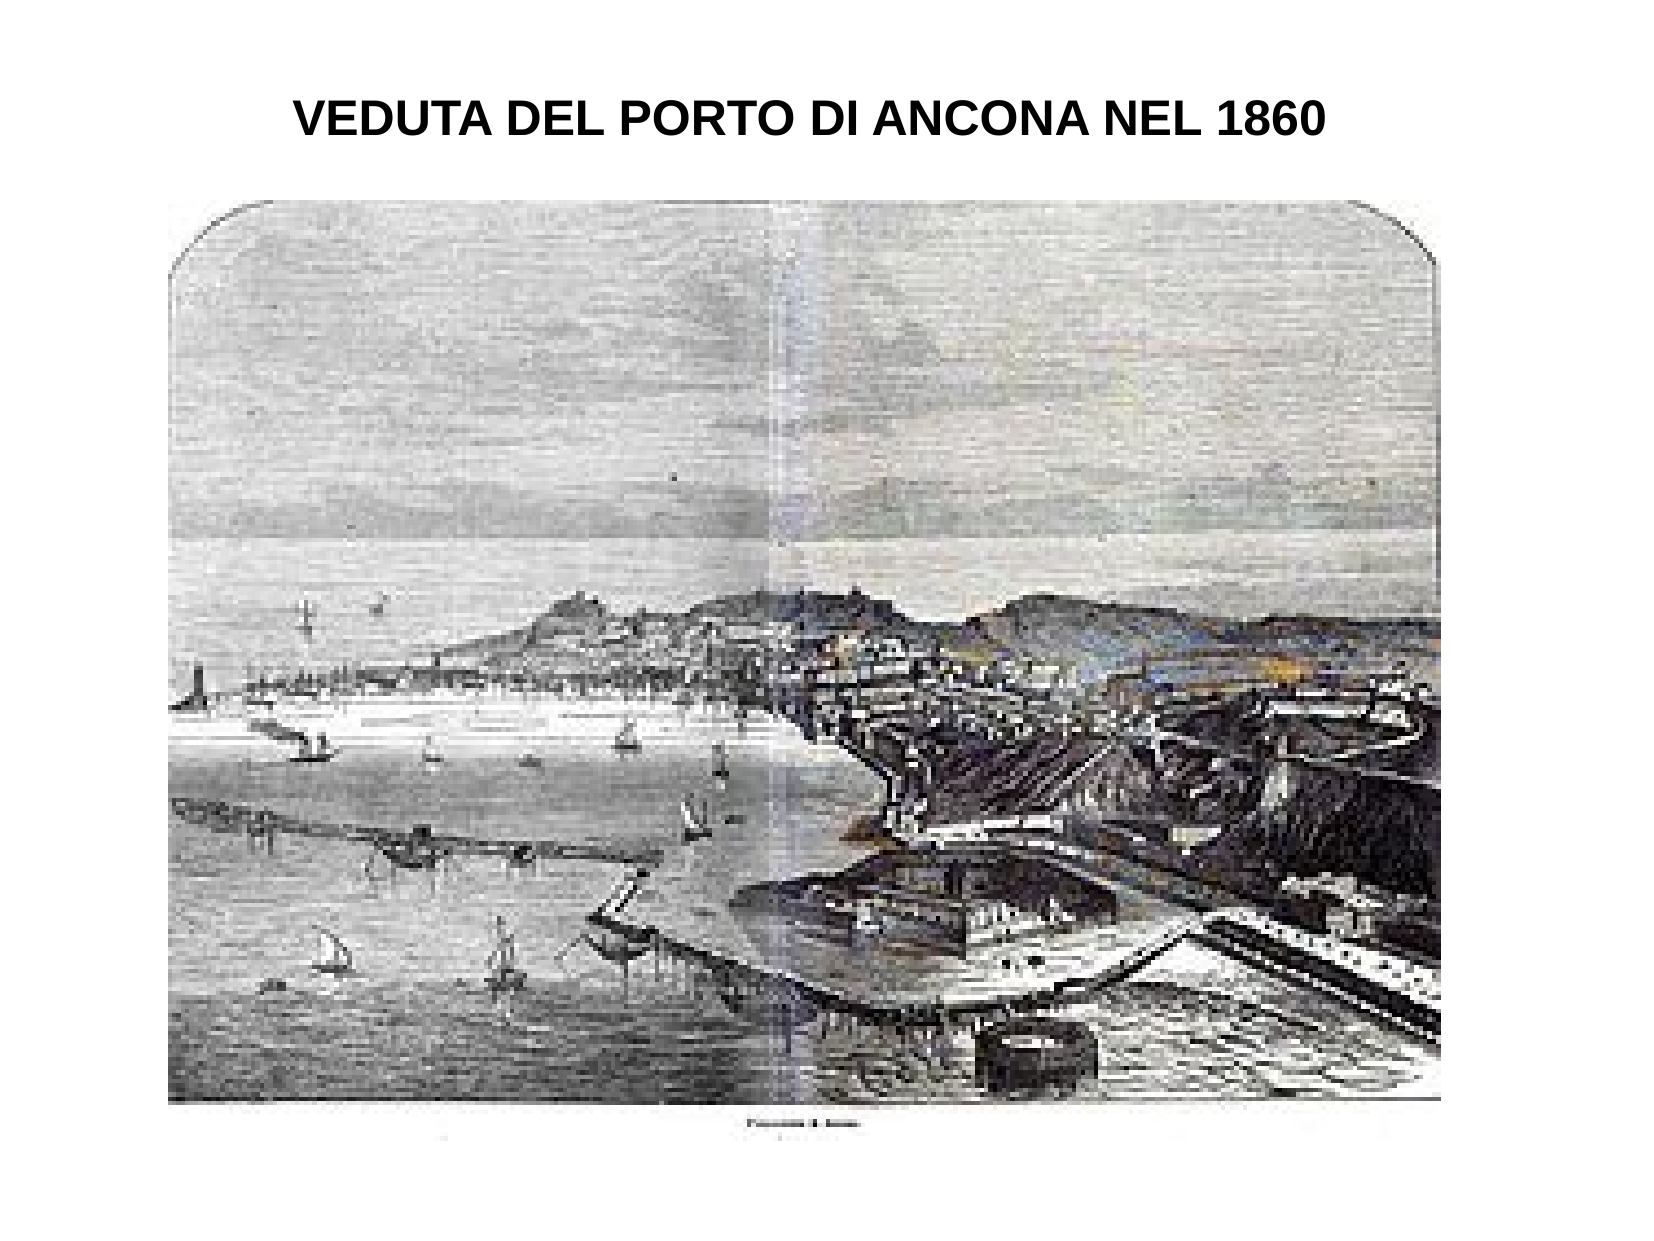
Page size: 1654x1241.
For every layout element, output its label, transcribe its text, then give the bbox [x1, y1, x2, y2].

text_box VEDUTA DEL PORTO DI ANCONA NEL 1860 [277, 82, 1342, 154]
picture [168, 200, 1441, 1141]
